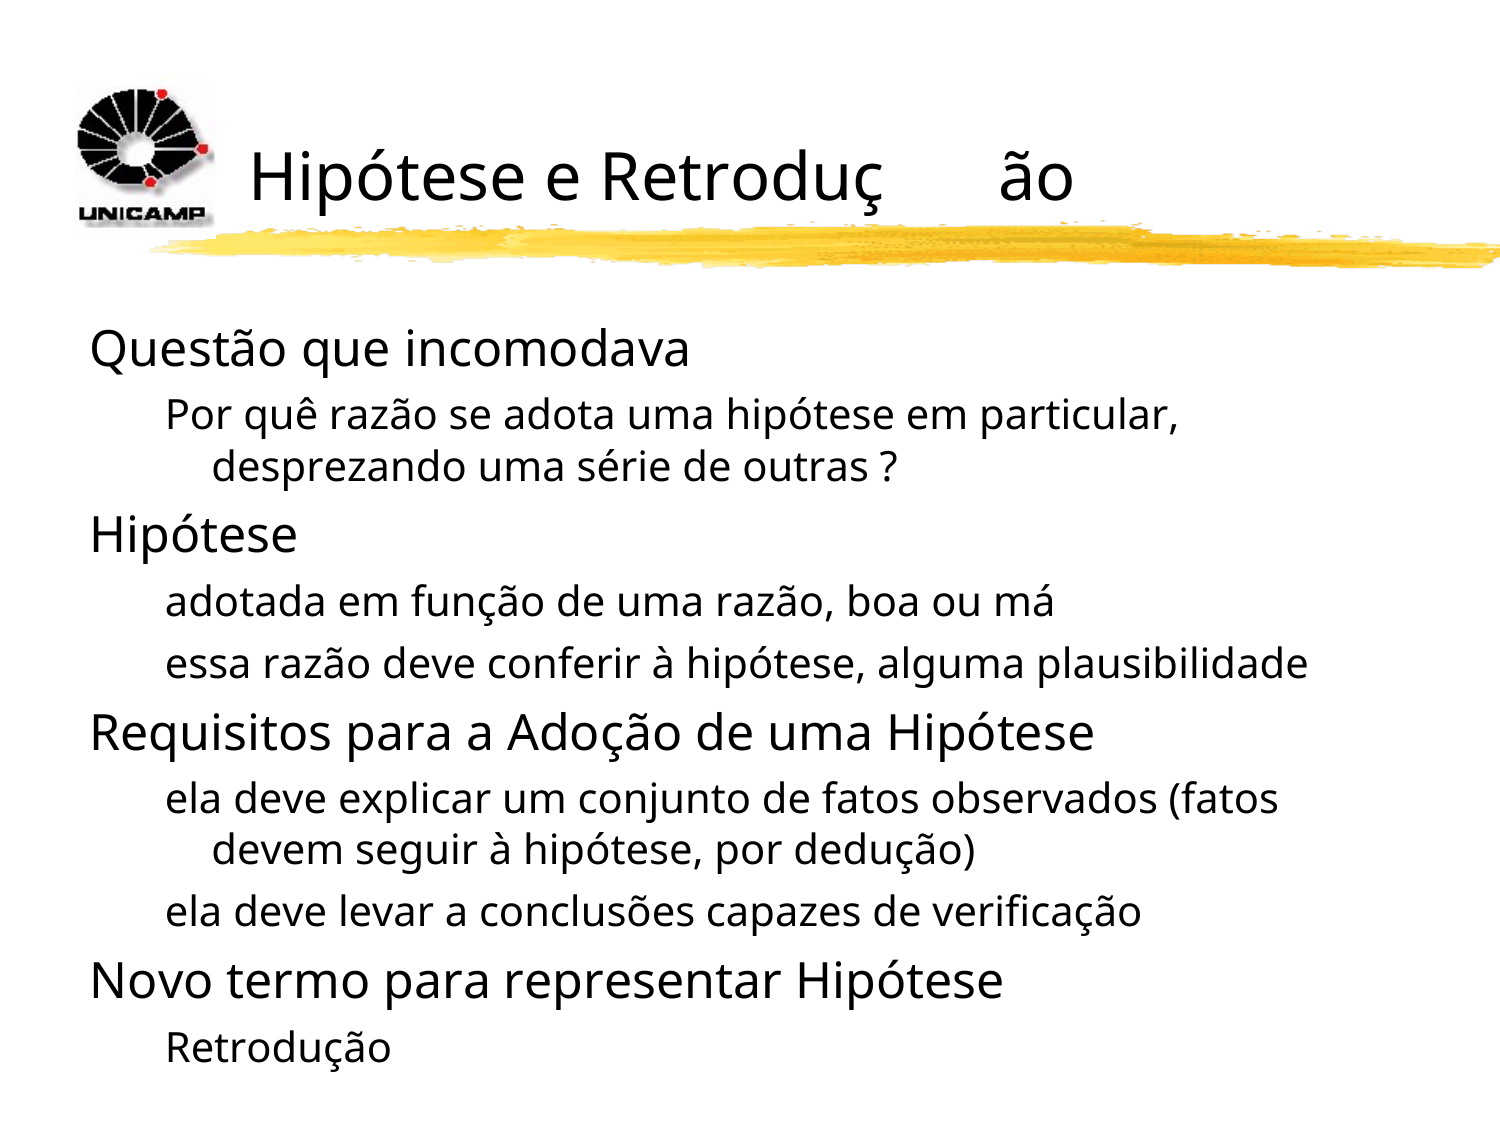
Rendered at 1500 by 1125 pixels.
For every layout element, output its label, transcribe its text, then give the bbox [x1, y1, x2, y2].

title Hipótese e Retroduç ão [233, 37, 1434, 225]
list Questão que incomodava Por quê razão se adota uma hipótese em particular, desprezando uma série de outras ? Hipótese adotada em função de uma razão, boa ou má essa razão deve conferir à hipótese, alguma plausibilidade Requisitos para a Adoção de uma Hipótese ela deve explicar um conjunto de fatos observados (fatos devem seguir à hipótese, por dedução) ela deve levar a conclusões capazes de verificação Novo termo para representar Hipótese Retrodução [74, 309, 1417, 994]
picture [75, 74, 1500, 279]
